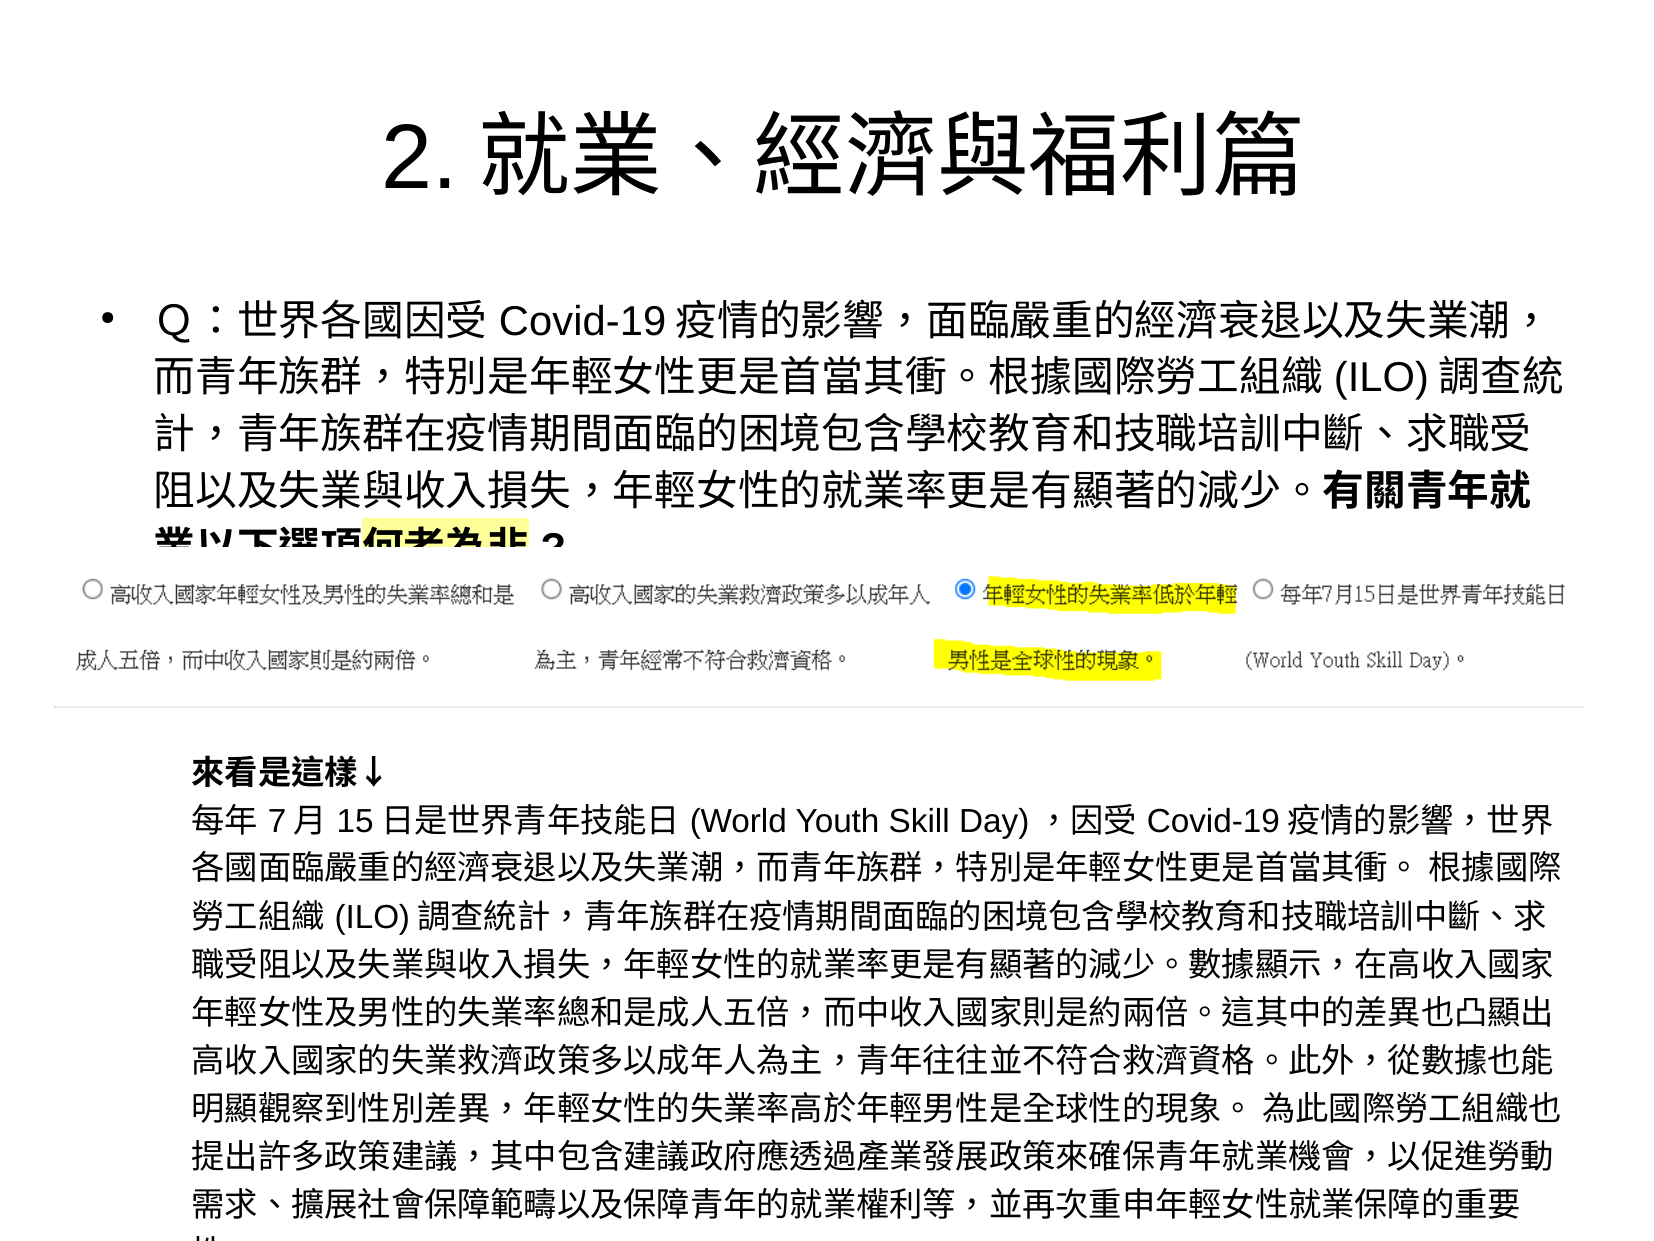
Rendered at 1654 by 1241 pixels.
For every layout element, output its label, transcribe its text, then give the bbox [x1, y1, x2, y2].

list Ｑ：世界各國因受Covid-19疫情的影響，面臨嚴重的經濟衰退以及失業潮，而青年族群，特別是年輕女性更是首當其衝。根據國際勞工組織(ILO)調查統計，青年族群在疫情期間面臨的困境包含學校教育和技職培訓中斷、求職受阻以及失業與收入損失，年輕女性的就業率更是有顯著的減少。有關青年就業以下選項何者為非? [82, 709, 1571, 1010]
text_box 來看是這樣↓ 每年7月15日是世界青年技能日(World Youth Skill Day)，因受Covid-19疫情的影響，世界各國面臨嚴重的經濟衰退以及失業潮，而青年族群，特別是年輕女性更是首當其衝。 根據國際勞工組織(ILO)調查統計，青年族群在疫情期間面臨的困境包含學校教育和技職培訓中斷、求職受阻以及失業與收入損失，年輕女性的就業率更是有顯著的減少。數據顯示，在高收入國家年輕女性及男性的失業率總和是成人五倍，而中收入國家則是約兩倍。這其中的差異也凸顯出高收入國家的失業救濟政策多以成年人為主，青年往往並不符合救濟資格。此外，從數據也能明顯觀察到性別差異，年輕女性的失業率高於年輕男性是全球性的現象。 為此國際勞工組織也提出許多政策建議，其中包含建議政府應透過產業發展政策來確保青年就業機會，以促進勞動需求、擴展社會保障範疇以及保障青年的就業權利等，並再次重申年輕女性就業保障的重要性。 《青年勞動市場的最新情形-Covid-19危機的影響An update on the youth labour market impact of the COVID-19 crisis》 [177, 738, 1595, 1182]
list Ｑ：世界各國因受Covid-19疫情的影響，面臨嚴重的經濟衰退以及失業潮，而青年族群，特別是年輕女性更是首當其衝。根據國際勞工組織(ILO)調查統計，青年族群在疫情期間面臨的困境包含學校教育和技職培訓中斷、求職受阻以及失業與收入損失，年輕女性的就業率更是有顯著的減少。有關青年就業以下選項何者為非? [82, 290, 1571, 547]
picture [47, 547, 1595, 709]
title 2.就業、經濟與福利篇 [82, 49, 1571, 257]
